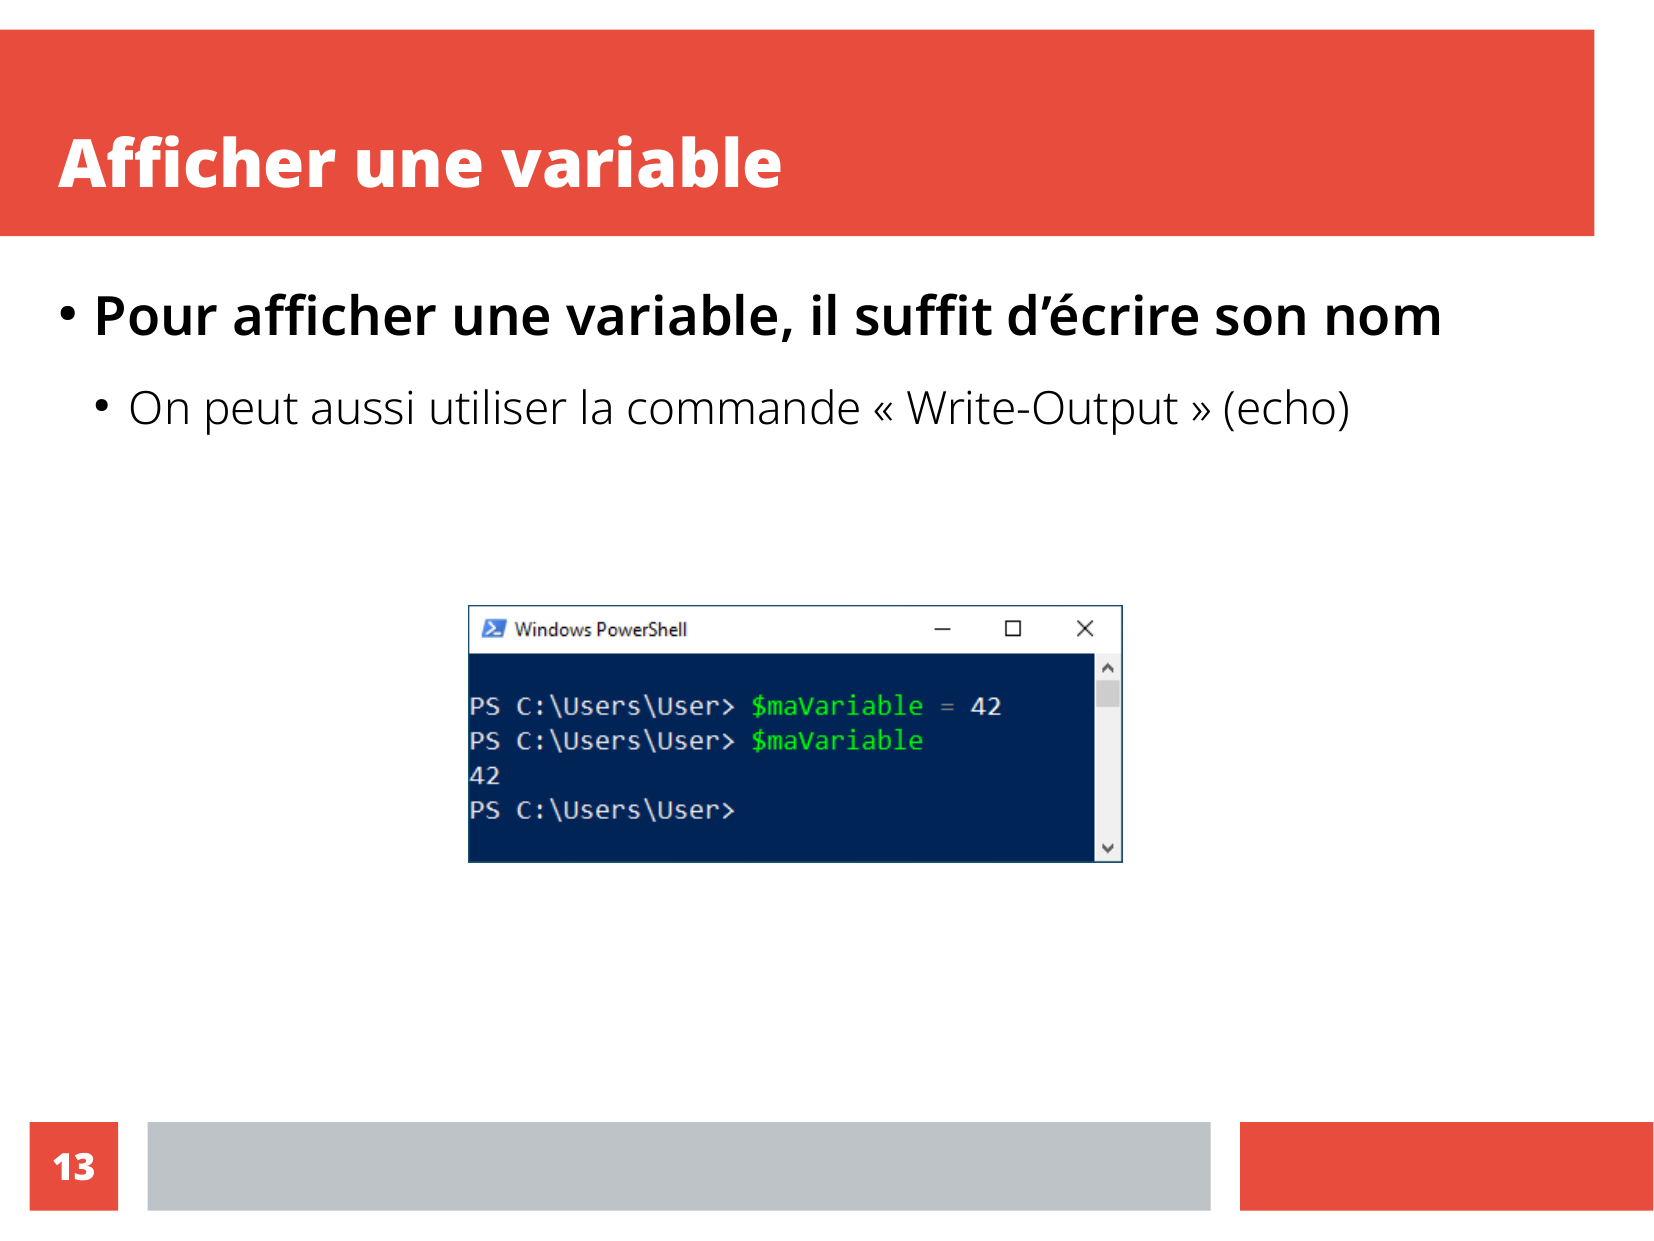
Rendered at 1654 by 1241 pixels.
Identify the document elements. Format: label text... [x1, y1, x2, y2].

picture [468, 605, 1123, 863]
list Pour afficher une variable, il suffit d’écrire son nom On peut aussi utiliser la commande « Write-Output » (echo) [58, 277, 1564, 815]
title Afficher une variable [58, 59, 1594, 207]
